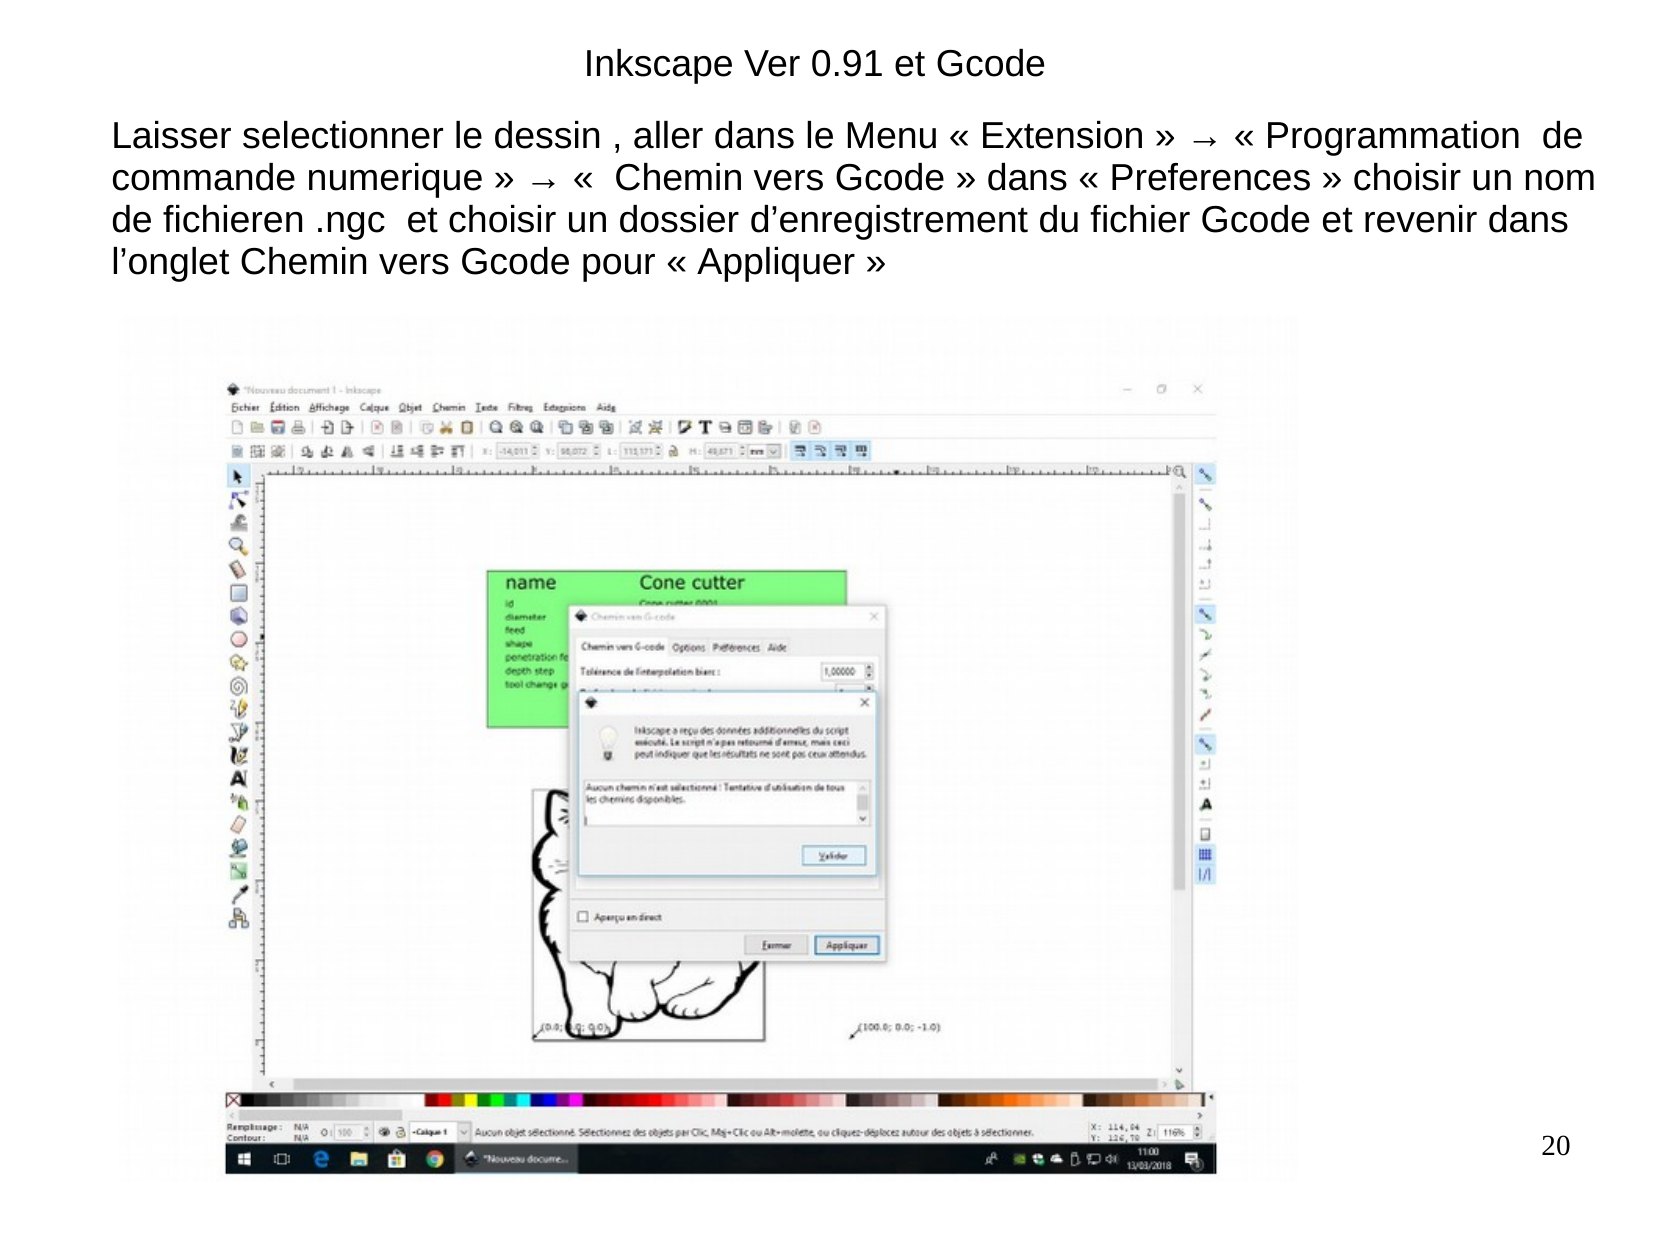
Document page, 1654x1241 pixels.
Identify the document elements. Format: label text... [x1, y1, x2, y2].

picture [118, 314, 1298, 1182]
text_box Inkscape Ver 0.91 et Gcode [106, 35, 1524, 93]
text_box Laisser selectionner le dessin , aller dans le Menu « Extension » → « Programmation de commande numerique » → « Chemin vers Gcode » dans « Preferences » choisir un nom de fichieren .ngc et choisir un dossier d’enregistrement du fichier Gcode et revenir dans l’onglet Chemin vers Gcode pour « Appliquer » [96, 107, 1632, 333]
